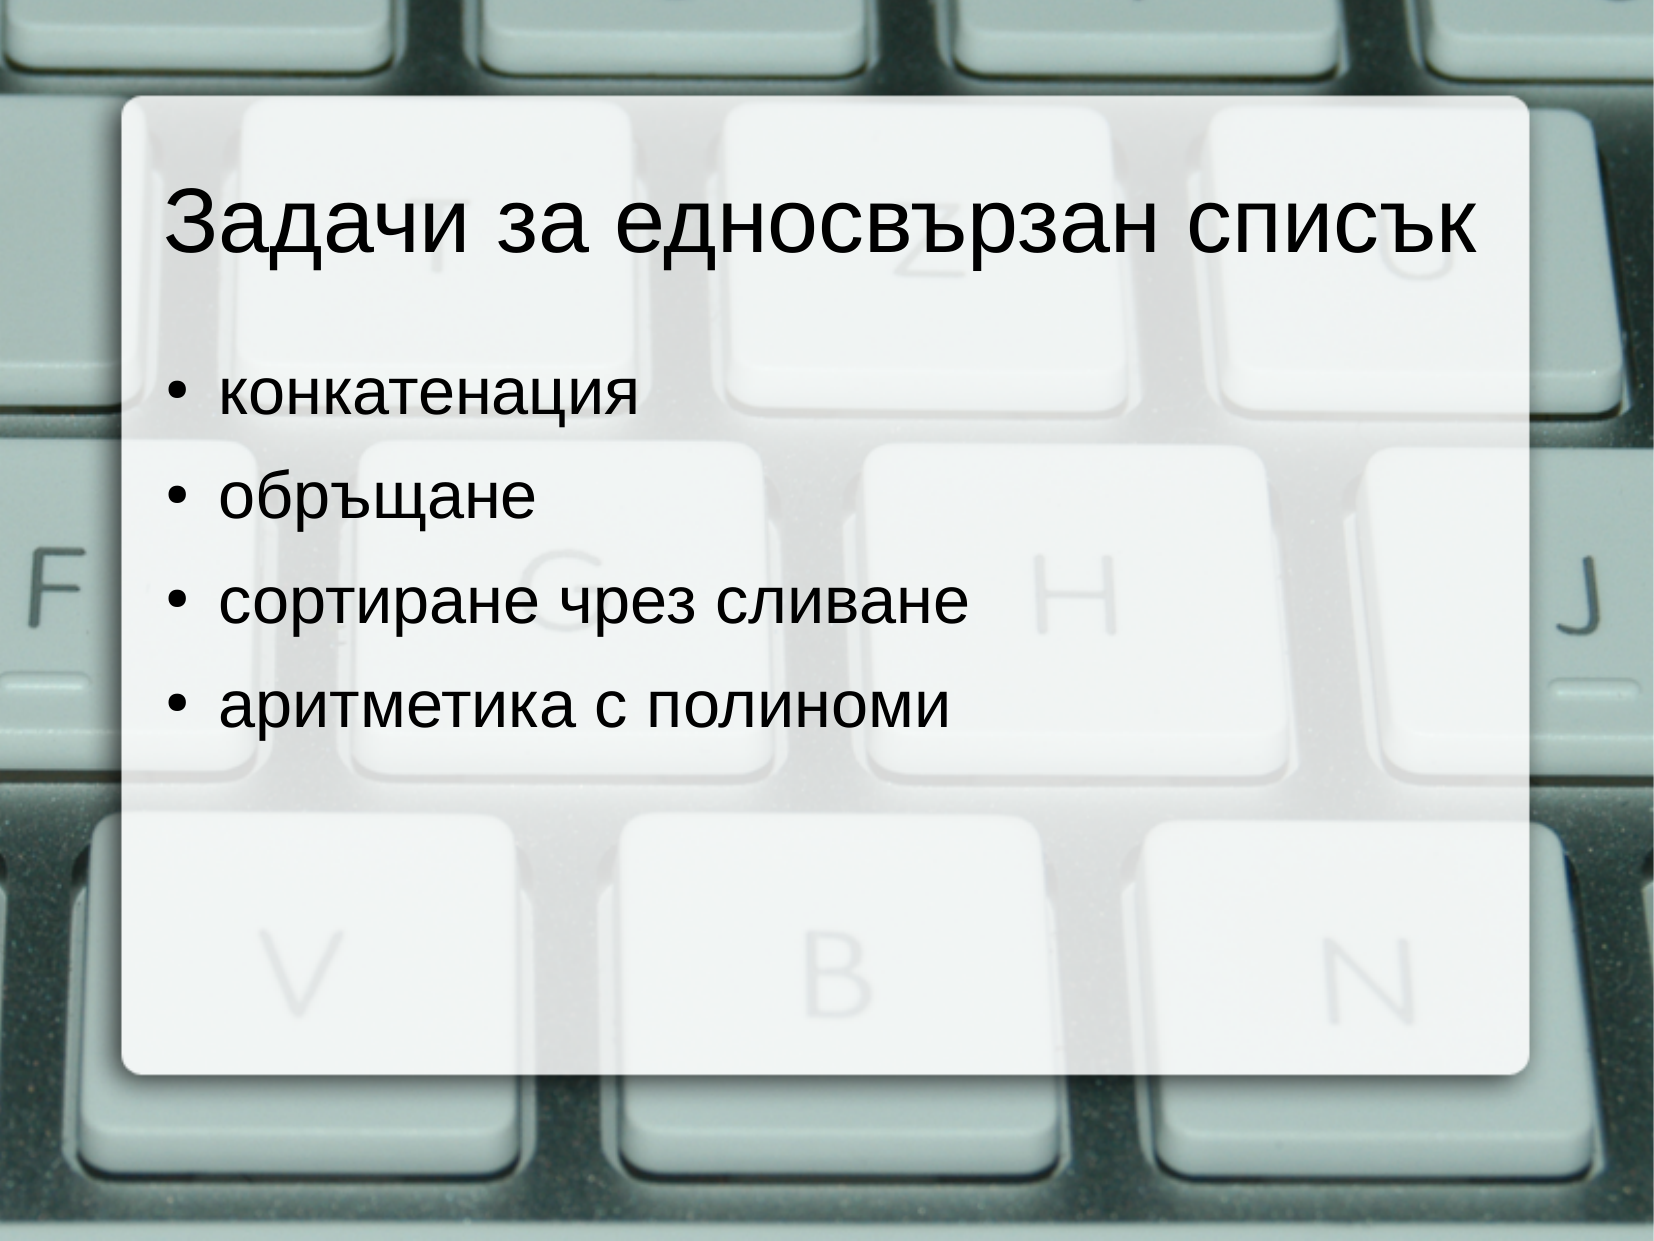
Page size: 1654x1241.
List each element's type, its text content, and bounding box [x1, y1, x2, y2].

title Задачи за едносвързан списък [135, 117, 1506, 325]
list конкатенация обръщане сортиране чрез сливане аритметика с полиноми [147, 354, 1506, 1074]
picture [0, 0, 1654, 1241]
